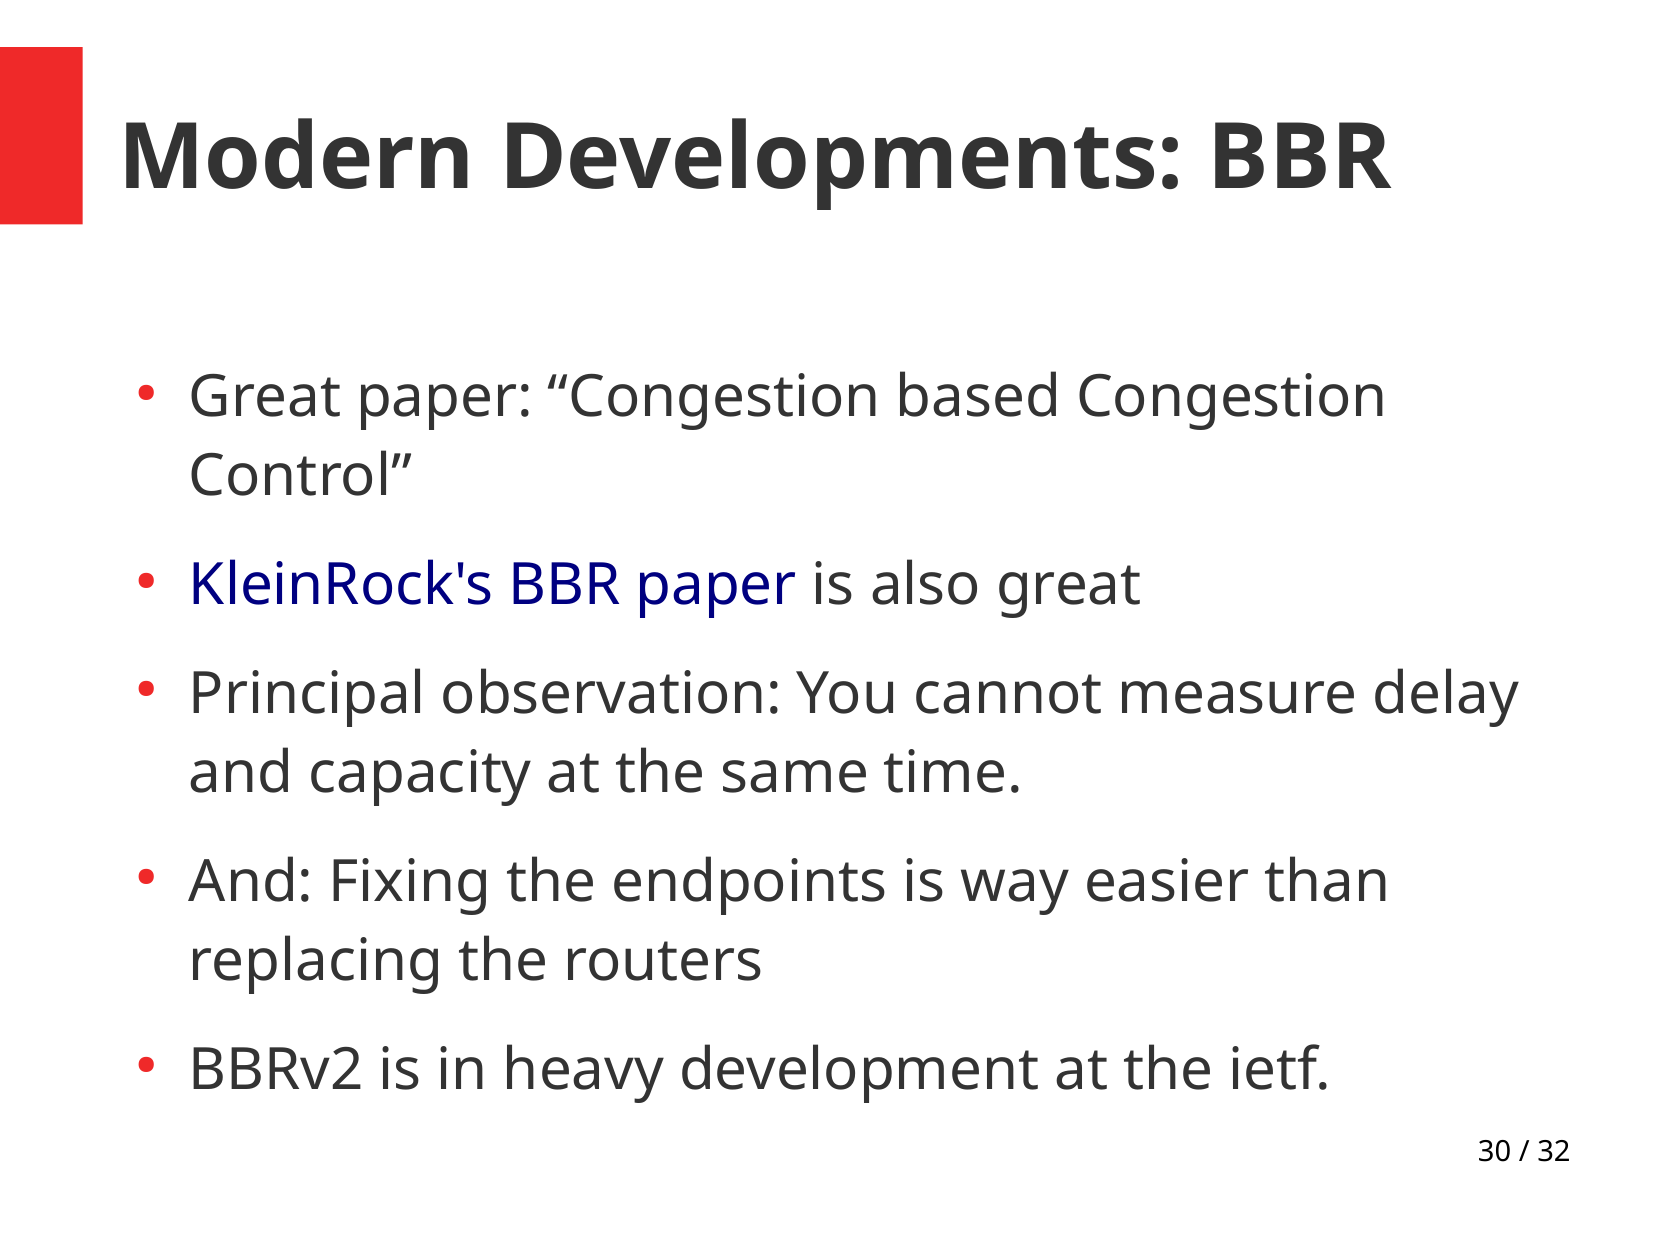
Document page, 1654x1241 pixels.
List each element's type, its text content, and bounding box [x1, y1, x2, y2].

title Modern Developments: BBR [118, 49, 1571, 257]
list Great paper: “Congestion based Congestion Control” KleinRock's BBR paper is also great Principal observation: You cannot measure delay and capacity at the same time. And: Fixing the endpoints is way easier than replacing the routers BBRv2 is in heavy development at the ietf. [118, 354, 1536, 1074]
